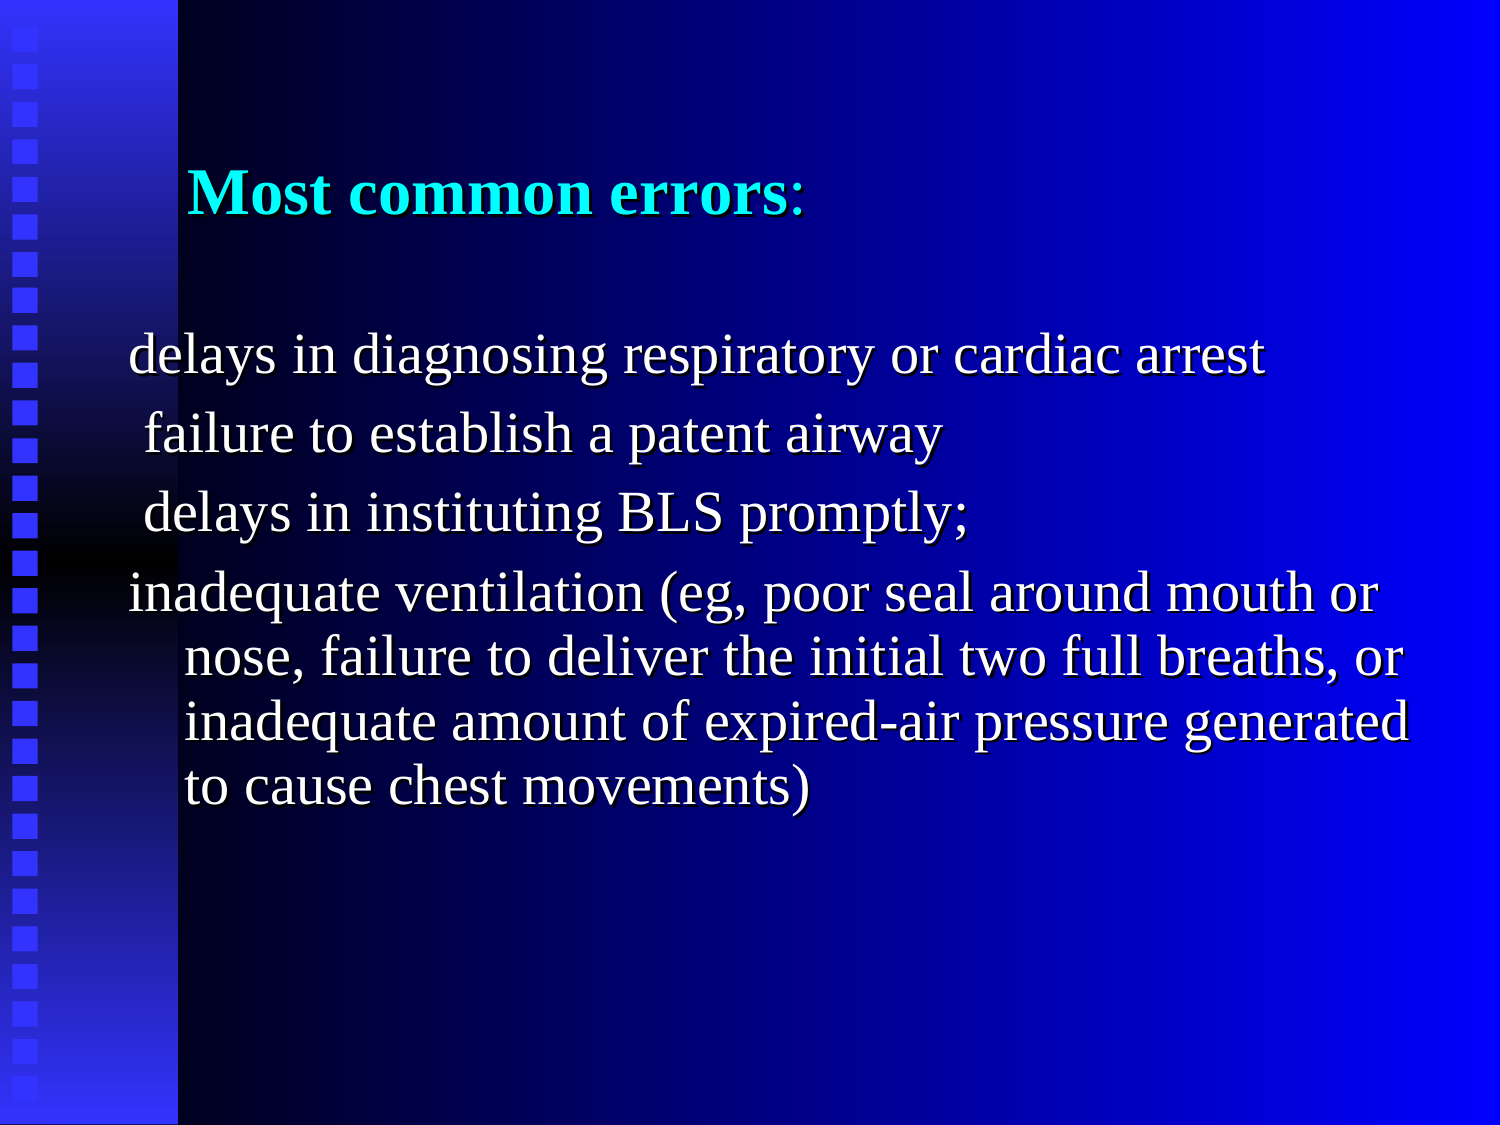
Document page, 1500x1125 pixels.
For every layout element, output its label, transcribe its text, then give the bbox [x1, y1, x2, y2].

title Most common errors: [187, 99, 1463, 288]
list delays in diagnosing respiratory or cardiac arrest failure to establish a patent airway delays in instituting BLS promptly; inadequate ventilation (eg, poor seal around mouth or nose, failure to deliver the initial two full breaths, or inadequate amount of expired-air pressure generated to cause chest movements) [128, 324, 1463, 1001]
